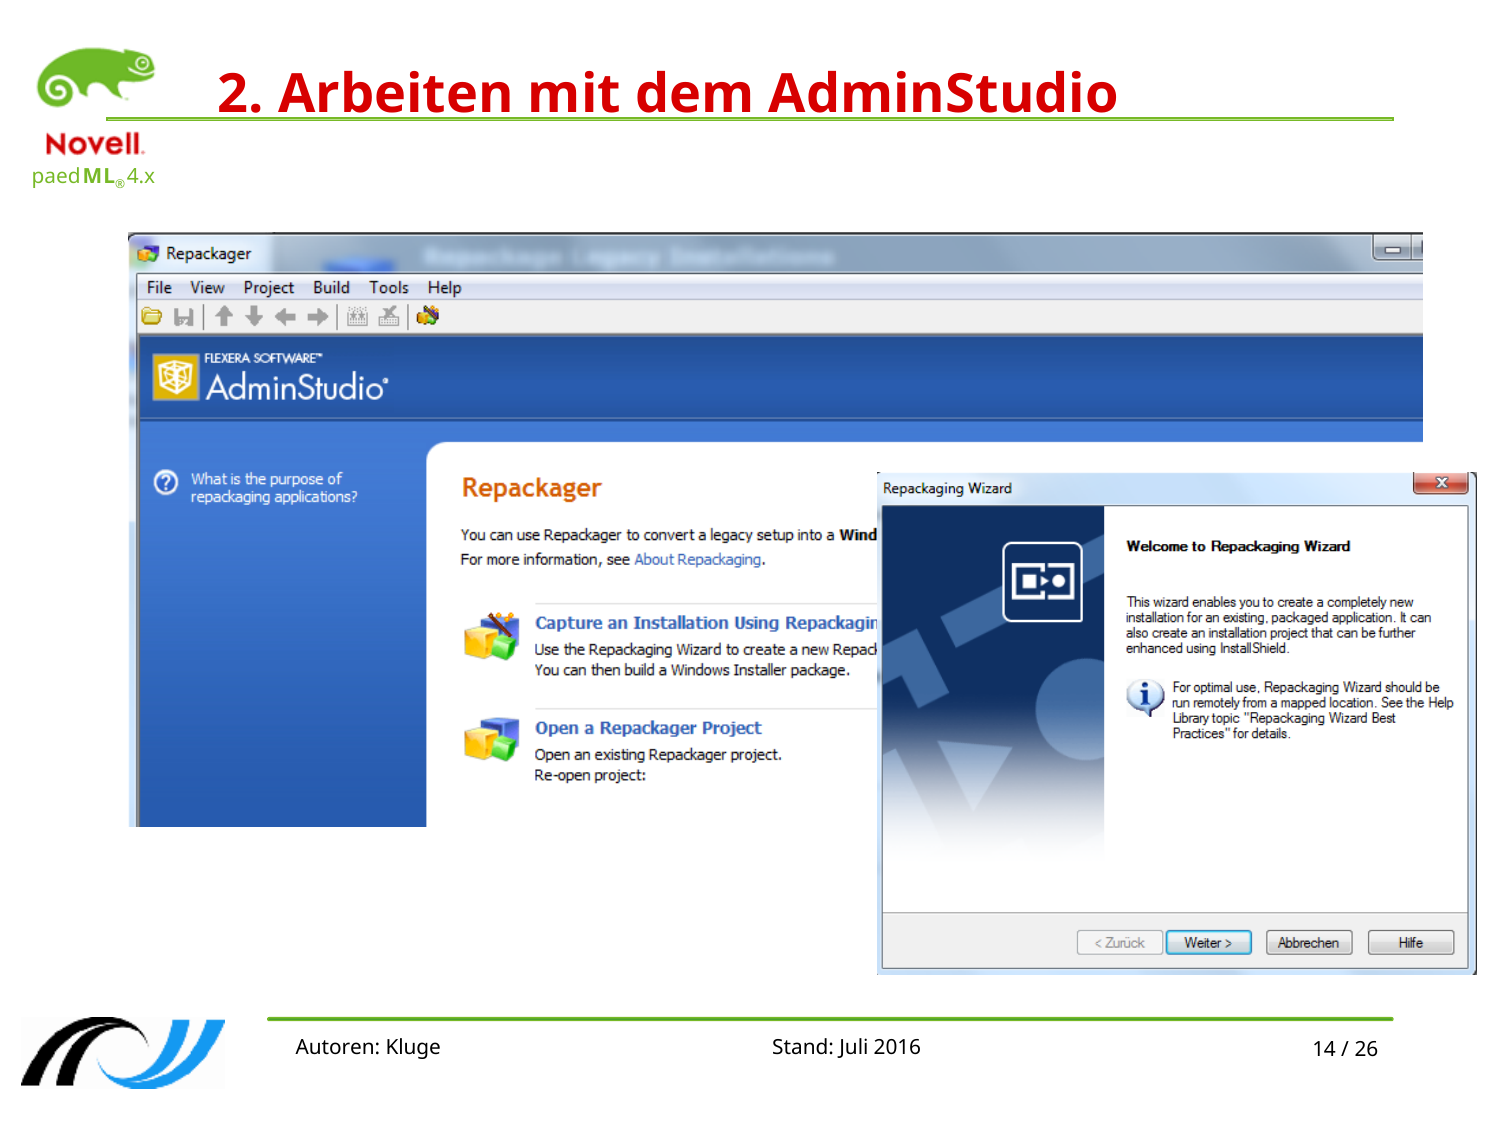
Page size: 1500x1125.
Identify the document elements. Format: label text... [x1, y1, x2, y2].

picture [24, 32, 167, 175]
picture [128, 232, 1477, 975]
picture [21, 1017, 225, 1089]
title 2. Arbeiten mit dem AdminStudio [202, 41, 1359, 142]
